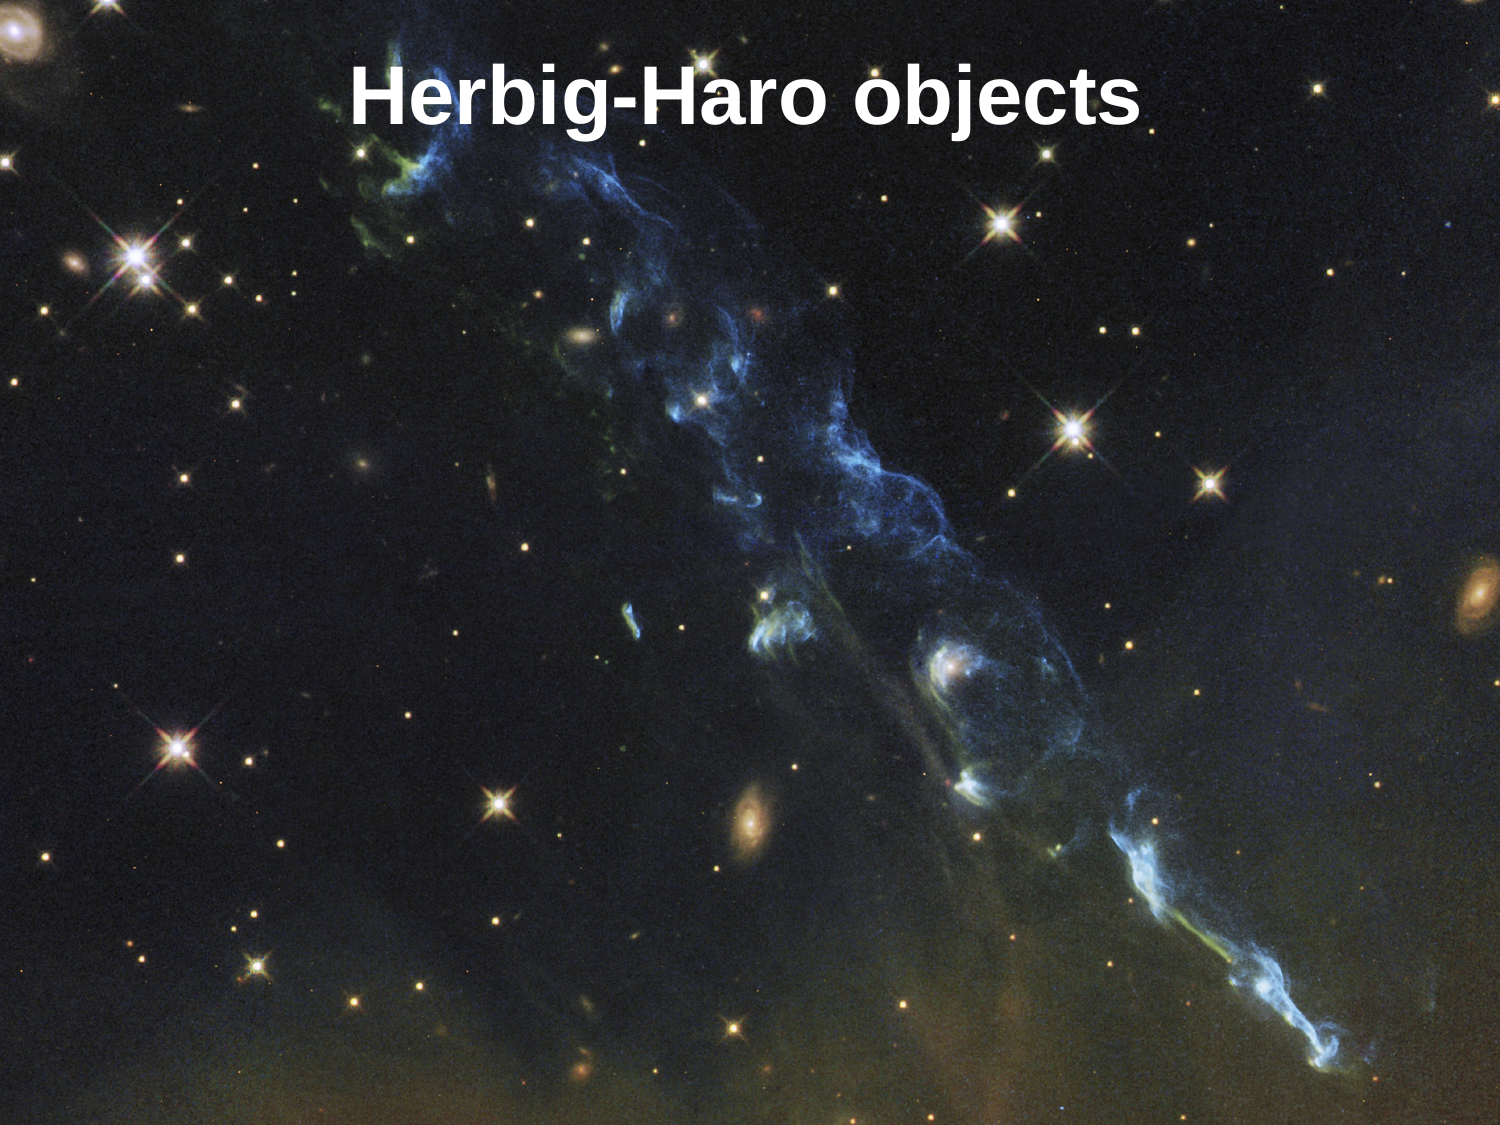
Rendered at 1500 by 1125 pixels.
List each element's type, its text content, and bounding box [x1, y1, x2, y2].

text_box Herbig-Haro objects [333, 42, 1167, 150]
picture [0, 0, 1500, 1125]
